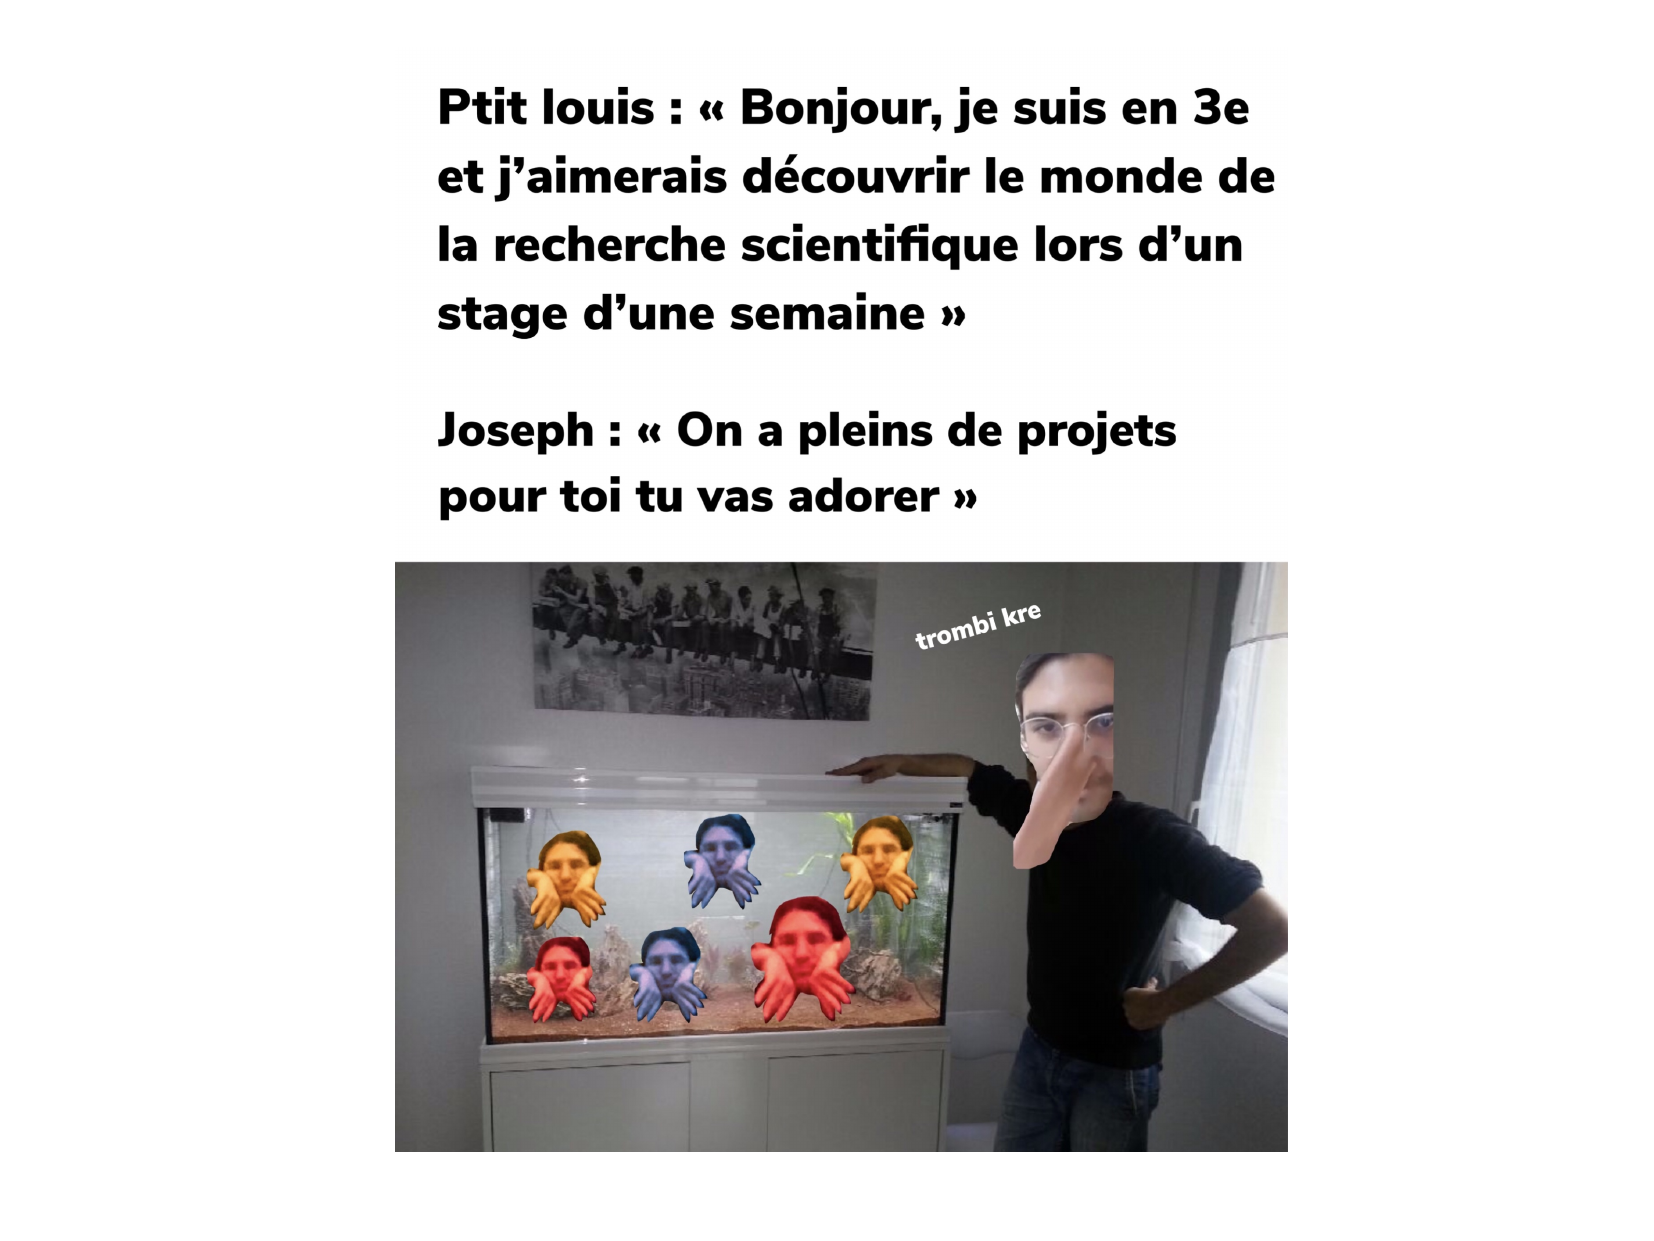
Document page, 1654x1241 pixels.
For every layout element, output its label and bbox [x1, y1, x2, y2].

picture [395, 47, 1288, 1152]
